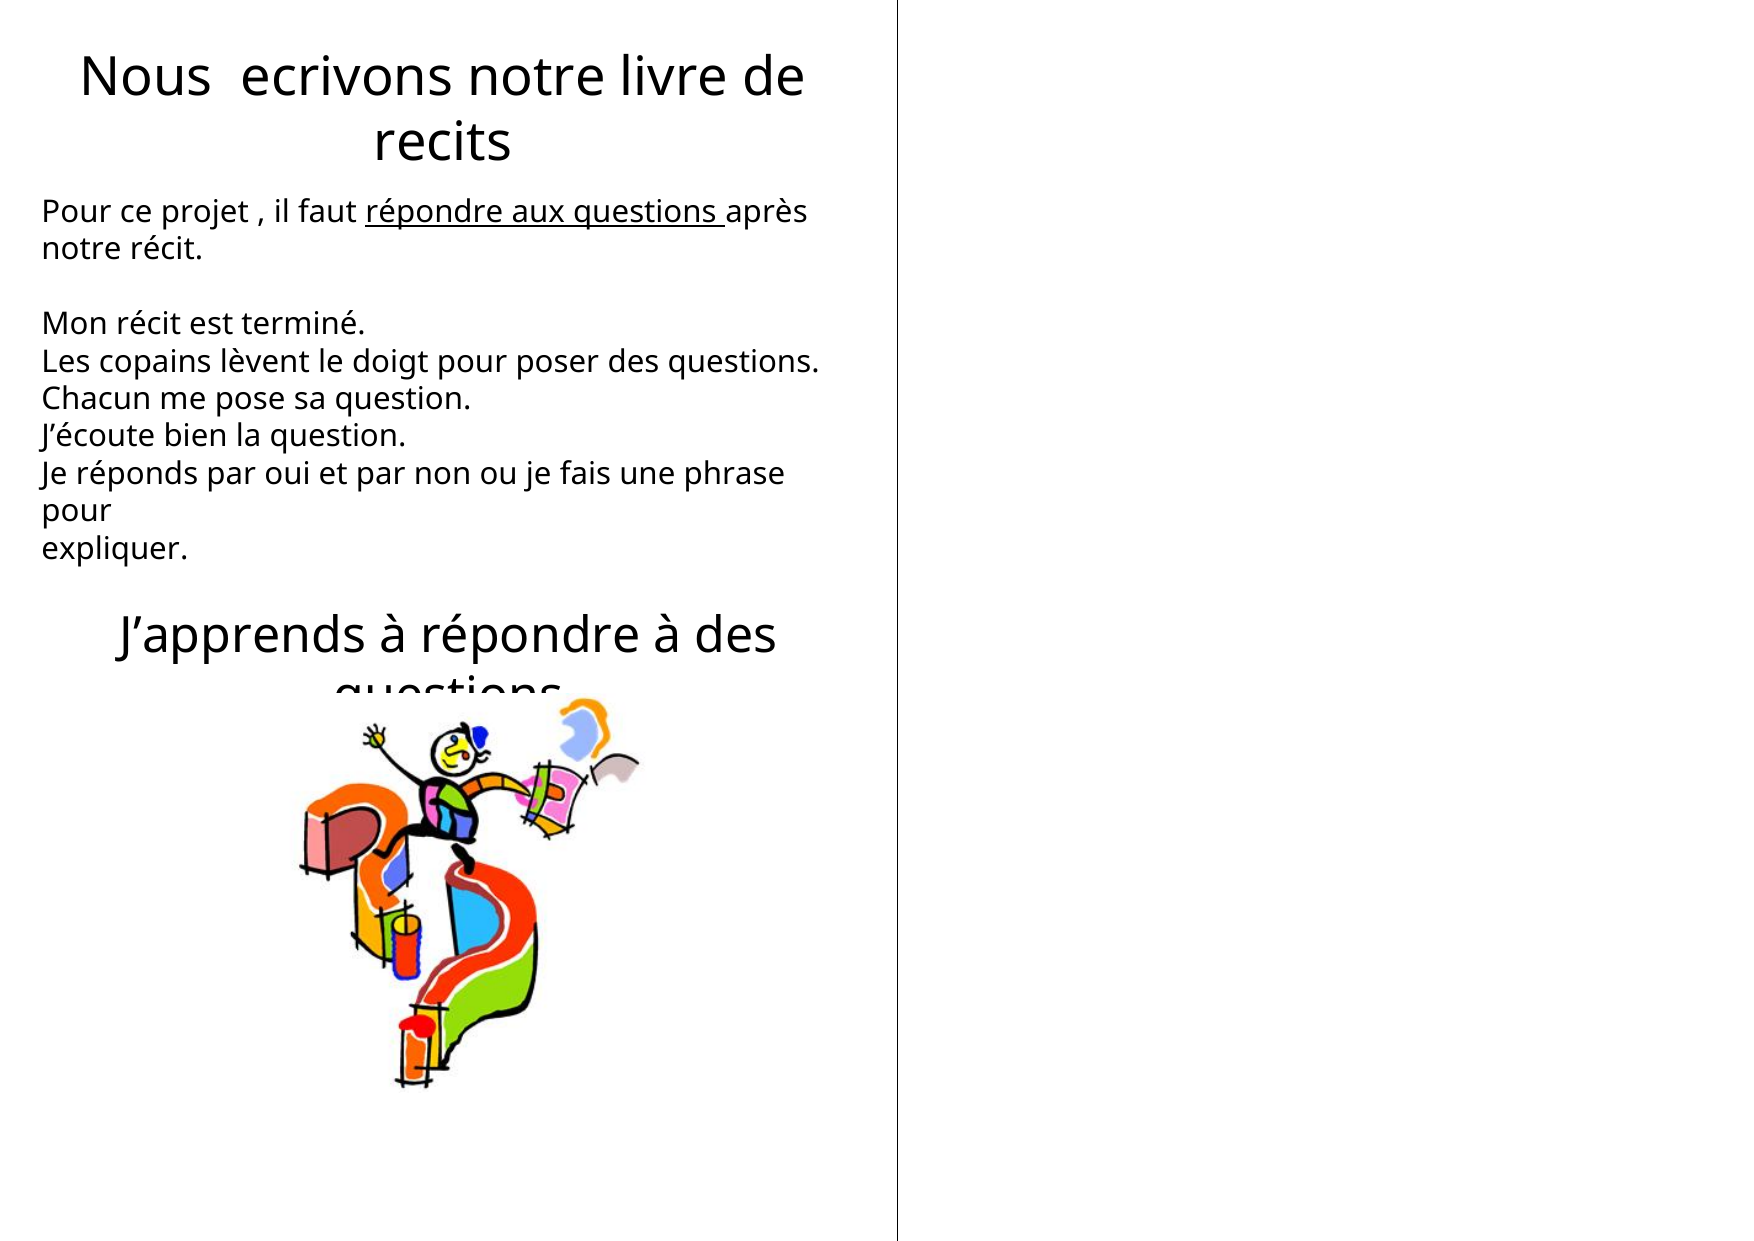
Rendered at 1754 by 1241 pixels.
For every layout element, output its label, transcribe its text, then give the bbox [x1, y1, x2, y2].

text_box Pour ce projet , il faut répondre aux questions après notre récit. Mon récit est terminé. Les copains lèvent le doigt pour poser des questions. Chacun me pose sa question. J’écoute bien la question. Je réponds par oui et par non ou je fais une phrase pour expliquer. J’apprends à répondre à des questions [35, 147, 863, 1193]
picture [271, 693, 671, 1093]
text_box Nous ecrivons notre livre de recits [23, 35, 863, 334]
